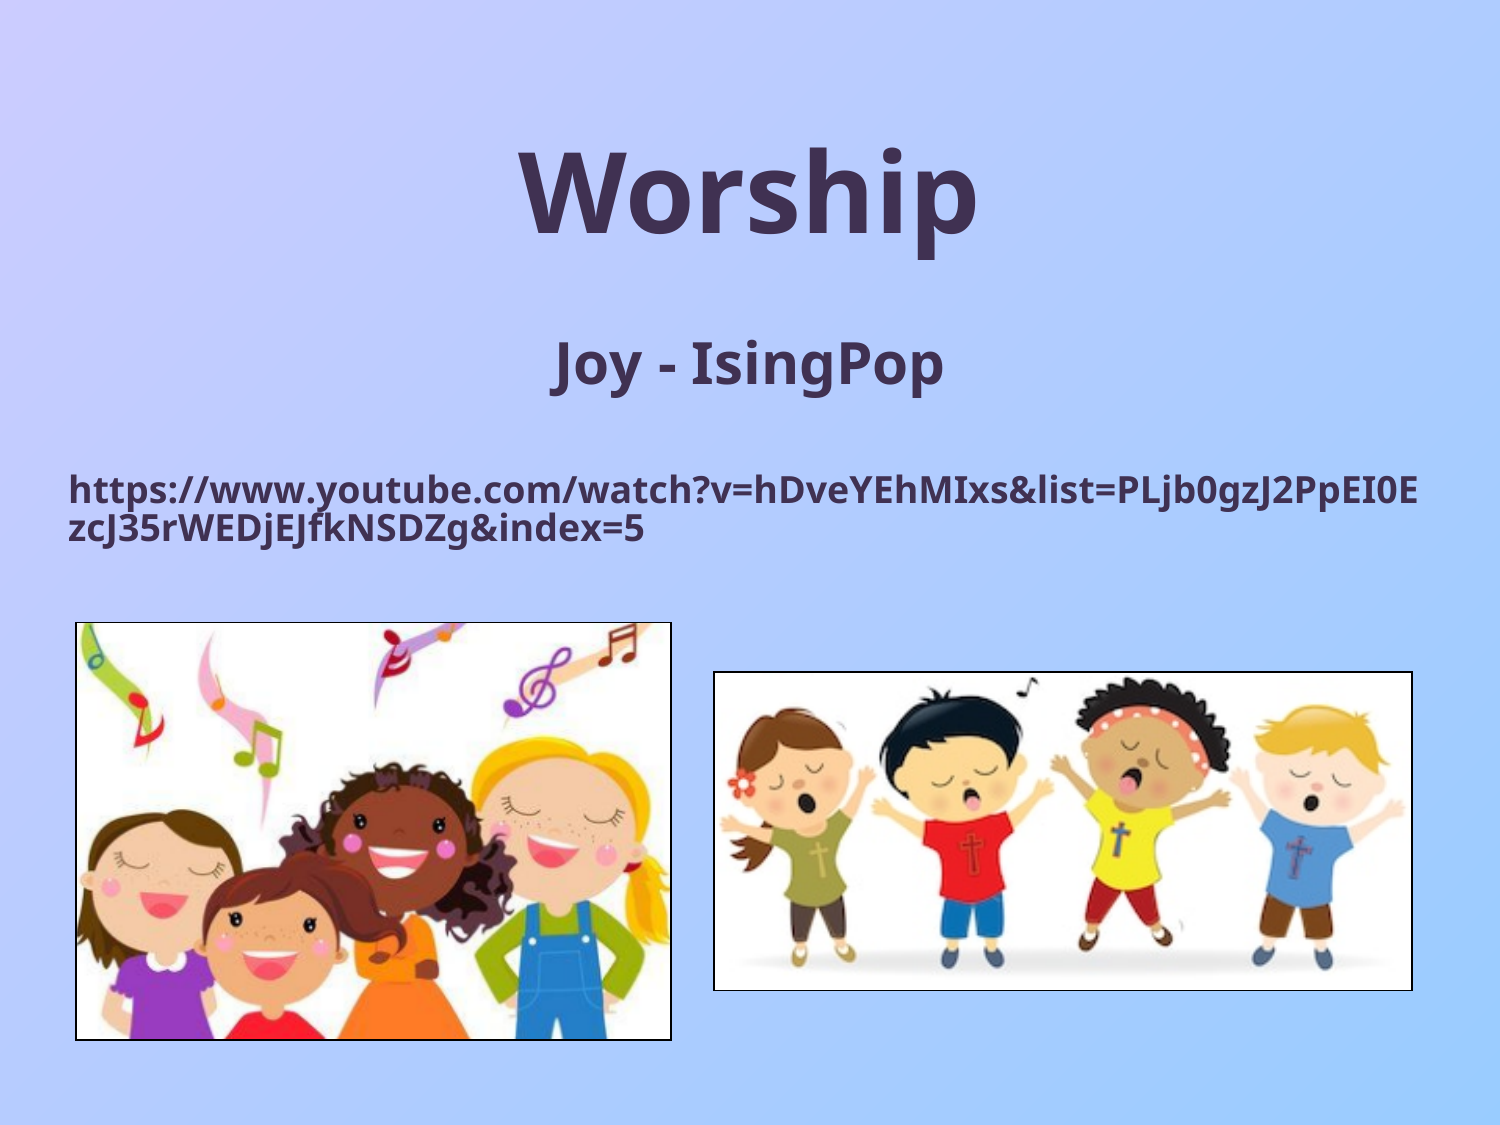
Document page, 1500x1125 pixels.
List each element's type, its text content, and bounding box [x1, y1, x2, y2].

picture [76, 623, 671, 1040]
picture [714, 672, 1412, 990]
text_box Worship Joy - IsingPop https://www.youtube.com/watch?v=hDveYEhMIxs&list=PLjb0gzJ2PpEI0EzcJ35rWEDjEJfkNSDZg&index=5 [53, 113, 1447, 710]
